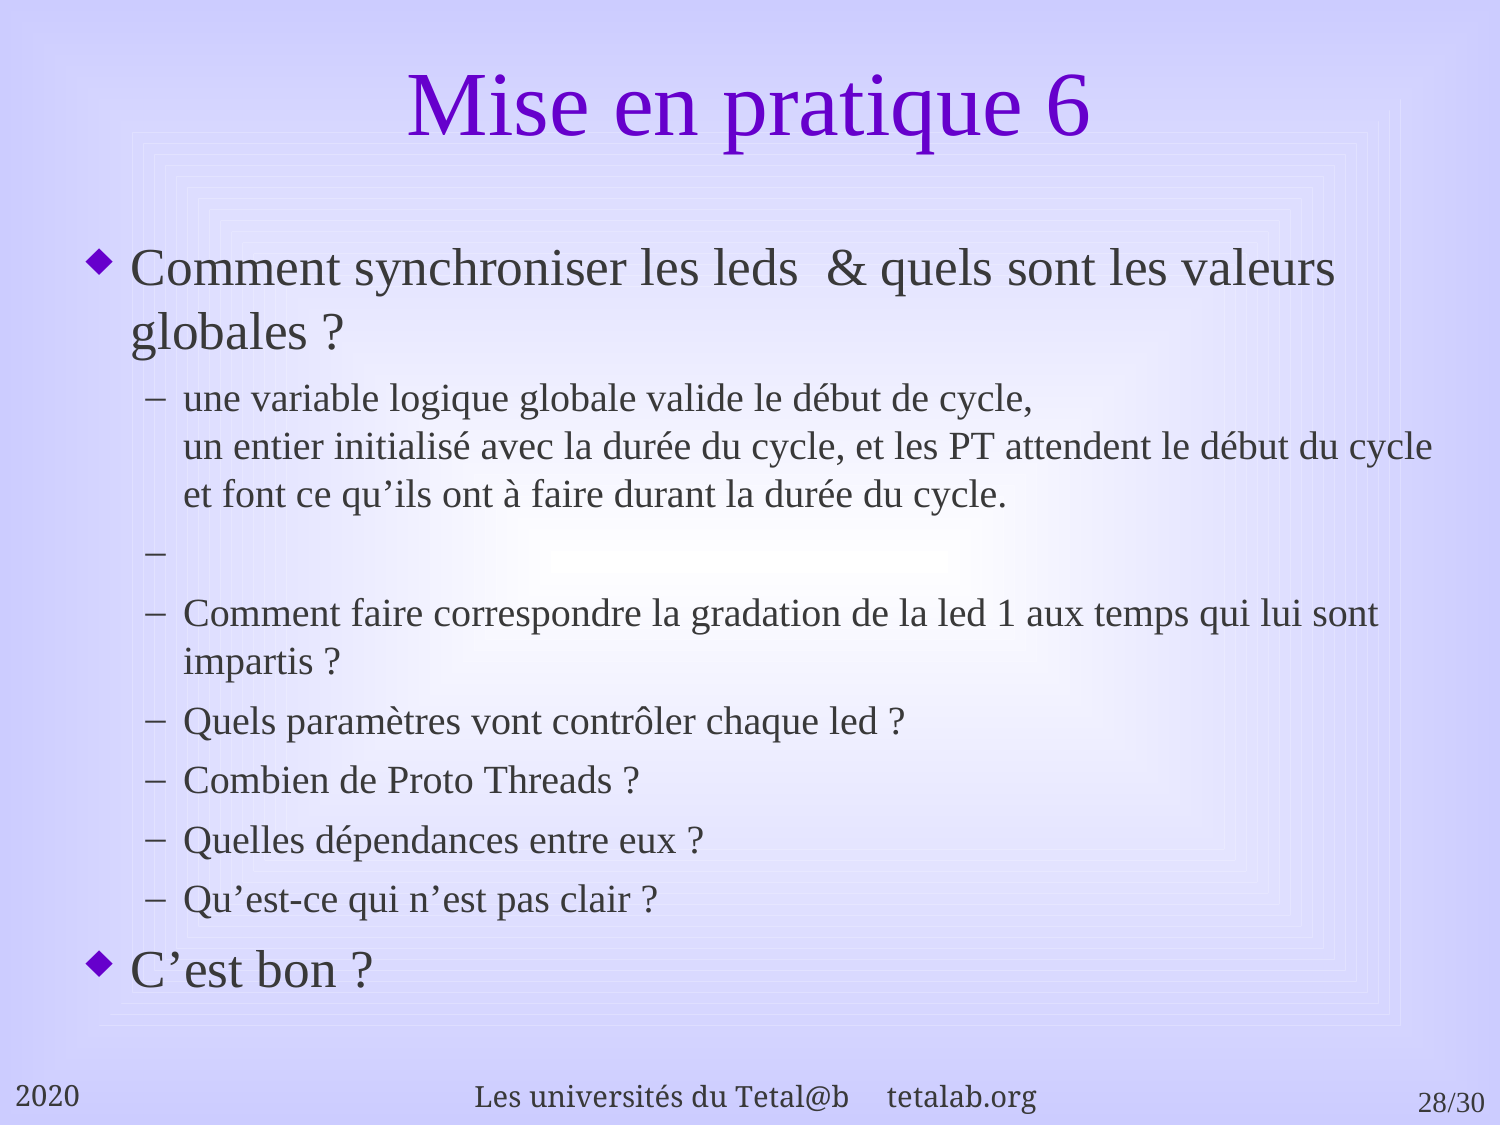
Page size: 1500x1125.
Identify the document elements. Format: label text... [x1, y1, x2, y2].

list Comment synchroniser les leds & quels sont les valeurs globales ? une variable logique globale valide le début de cycle, un entier initialisé avec la durée du cycle, et les PT attendent le début du cycle et font ce qu’ils ont à faire durant la durée du cycle. Comment faire correspondre la gradation de la led 1 aux temps qui lui sont impartis ? Quels paramètres vont contrôler chaque led ? Combien de Proto Threads ? Quelles dépendances entre eux ? Qu’est-ce qui n’est pas clair ? C’est bon ? [70, 224, 1453, 1016]
title Mise en pratique 6 [0, 0, 1500, 198]
